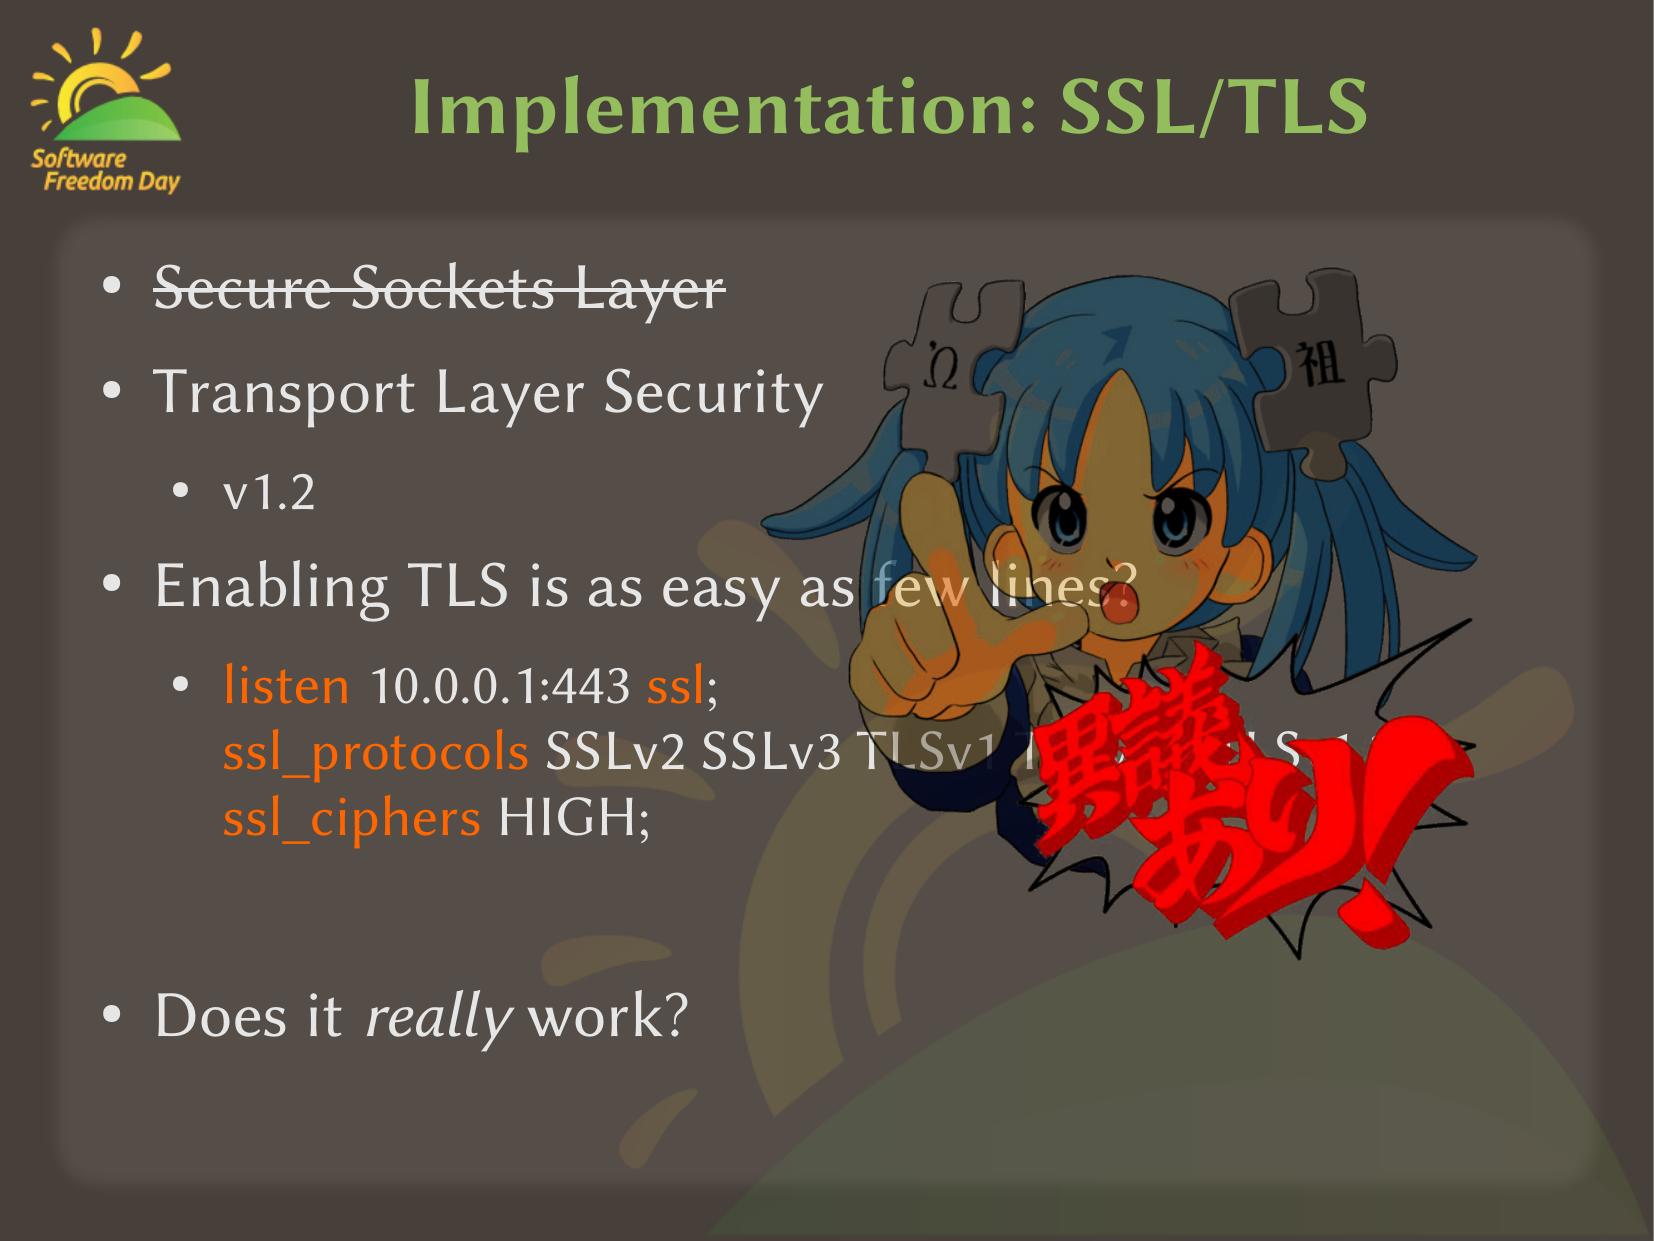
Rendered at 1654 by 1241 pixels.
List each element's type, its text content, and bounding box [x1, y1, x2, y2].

text_box [82, 255, 1571, 1141]
title Implementation: SSL/TLS [210, 9, 1571, 205]
picture [0, 0, 1654, 1241]
